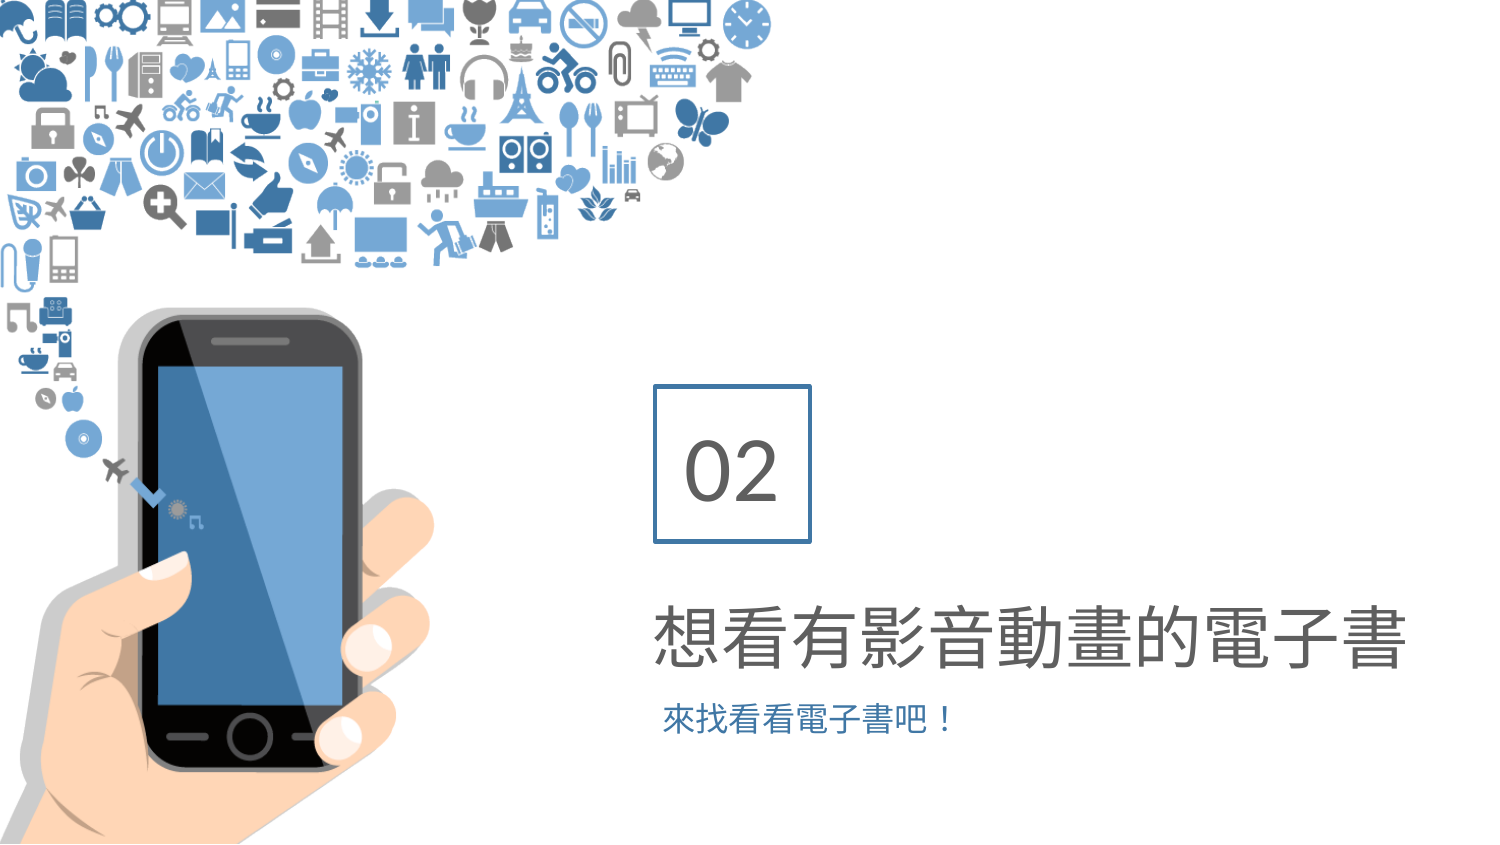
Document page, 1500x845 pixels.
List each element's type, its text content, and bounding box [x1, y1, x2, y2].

picture [0, 0, 790, 844]
text_box 來找看看電子書吧！ [647, 691, 1388, 746]
text_box 想看有影音動畫的電子書 [637, 587, 1432, 686]
text_box 02 [655, 387, 810, 541]
